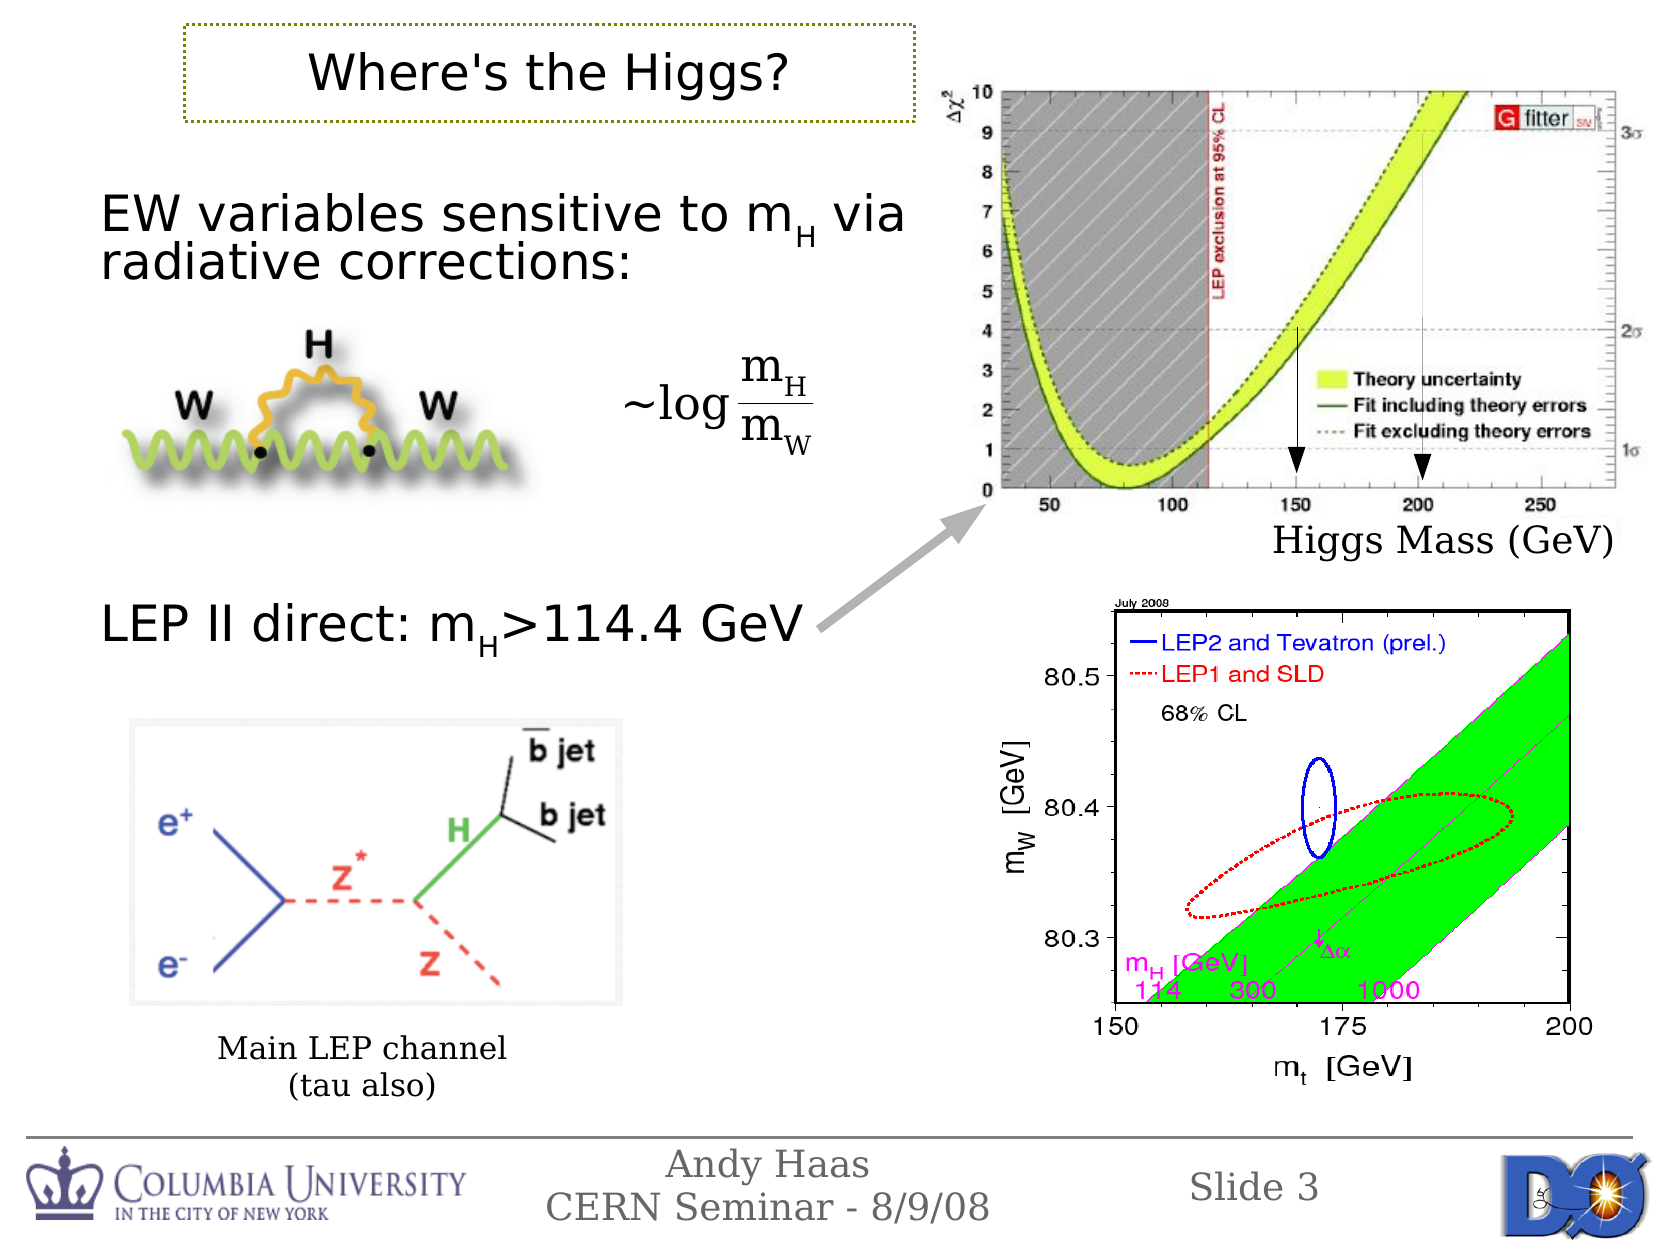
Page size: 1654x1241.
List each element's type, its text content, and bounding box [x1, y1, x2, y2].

chart [1076, 564, 1600, 1120]
picture [934, 77, 1654, 564]
text_box mW [740, 397, 812, 403]
text_box Higgs Mass (GeV) [1271, 518, 1617, 563]
text_box mW [740, 404, 812, 462]
title Where's the Higgs? [184, 24, 915, 122]
picture [1497, 1149, 1654, 1241]
list EW variables sensitive to mH via radiative corrections: LEP II direct: mH>114.4 GeV [30, 140, 1076, 1125]
text_box ~log [620, 376, 731, 430]
text_box mH [740, 338, 807, 397]
text_box Main LEP channel (tau also) [216, 1030, 509, 1104]
